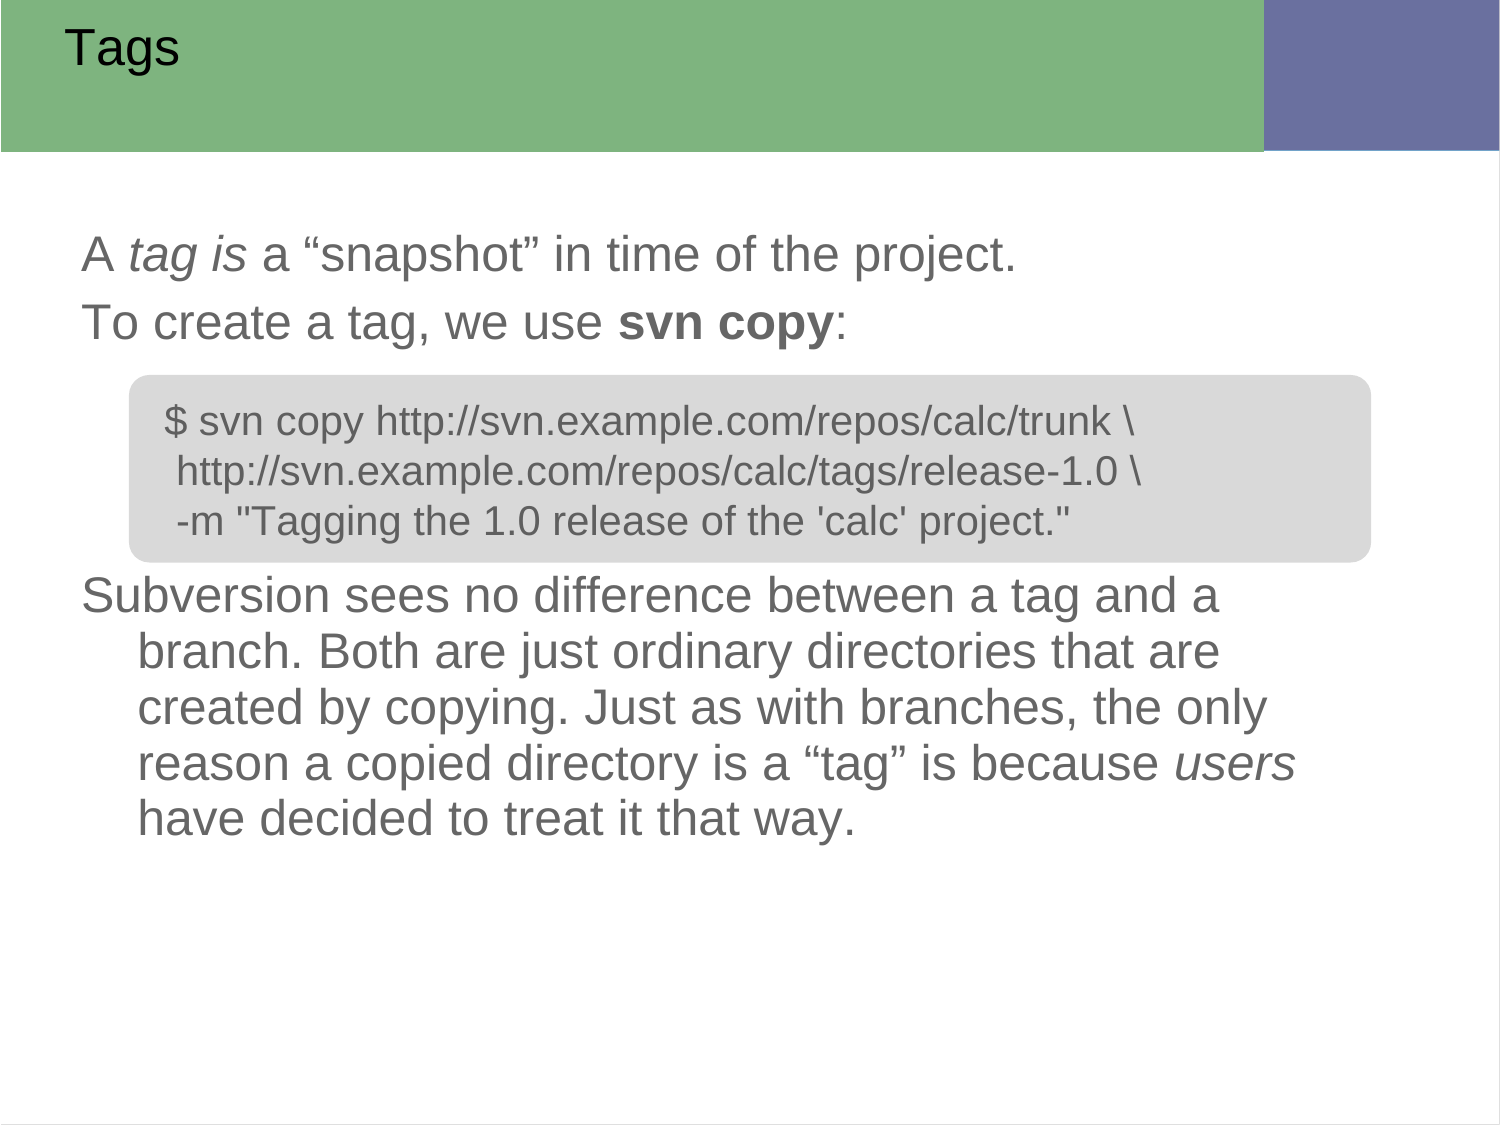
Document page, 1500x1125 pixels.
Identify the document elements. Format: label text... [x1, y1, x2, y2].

picture [0, 0, 1500, 1125]
text_box $ svn copy http://svn.example.com/repos/calc/trunk \ http://svn.example.com/repos/calc/tags/release-1.0 \ -m "Tagging the 1.0 release of the 'calc' project." [128, 374, 1372, 563]
list A tag is a “snapshot” in time of the project. To create a tag, we use svn copy: Subversion sees no difference between a tag and a branch. Both are just ordinary directories that are created by copying. Just as with branches, the only reason a copied directory is a “tag” is because users have decided to treat it that way. [66, 219, 1342, 945]
title Tags [49, 16, 1253, 90]
